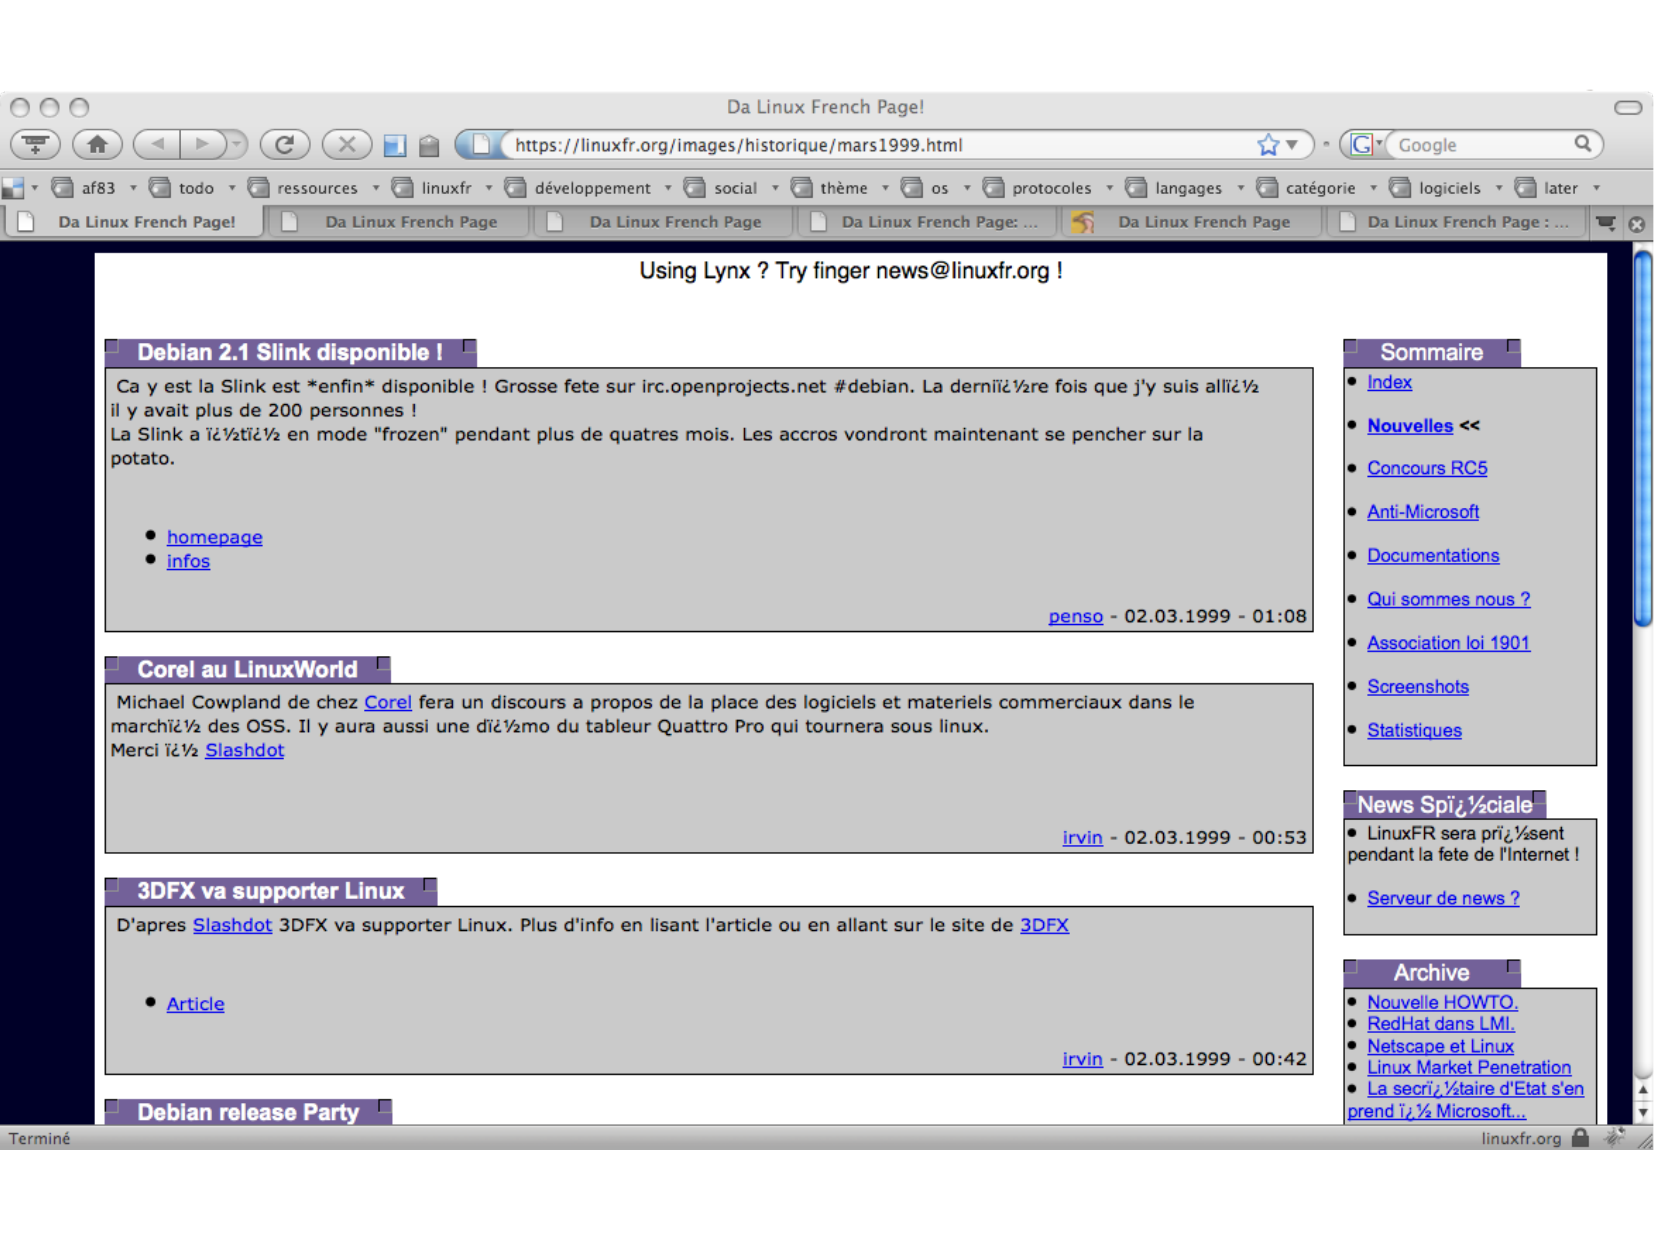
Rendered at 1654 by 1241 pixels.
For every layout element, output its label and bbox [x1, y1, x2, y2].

picture [0, 88, 1654, 1150]
